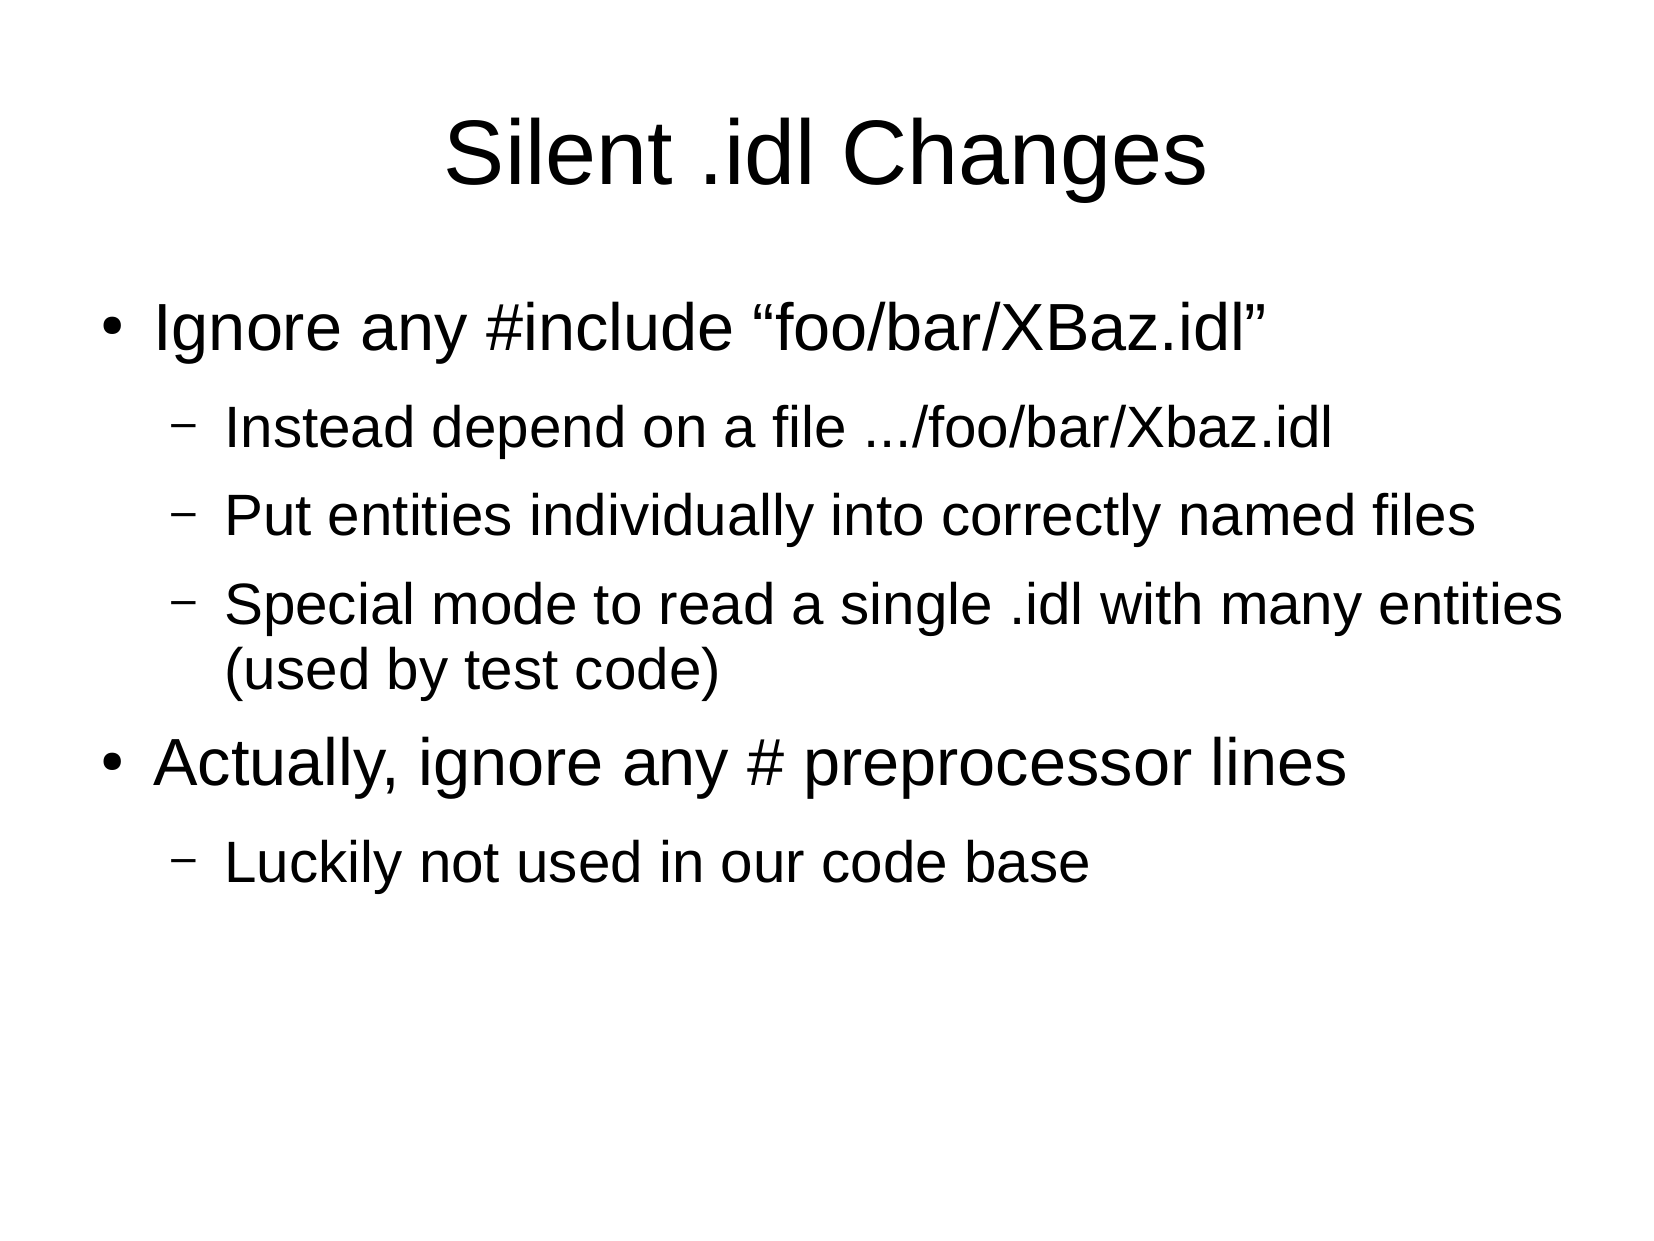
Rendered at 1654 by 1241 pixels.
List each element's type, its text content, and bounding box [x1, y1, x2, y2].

title Silent .idl Changes [82, 49, 1571, 257]
list Ignore any #include “foo/bar/XBaz.idl” Instead depend on a file .../foo/bar/Xbaz.idl Put entities individually into correctly named files Special mode to read a single .idl with many entities (used by test code) Actually, ignore any # preprocessor lines Luckily not used in our code base [82, 290, 1571, 1010]
